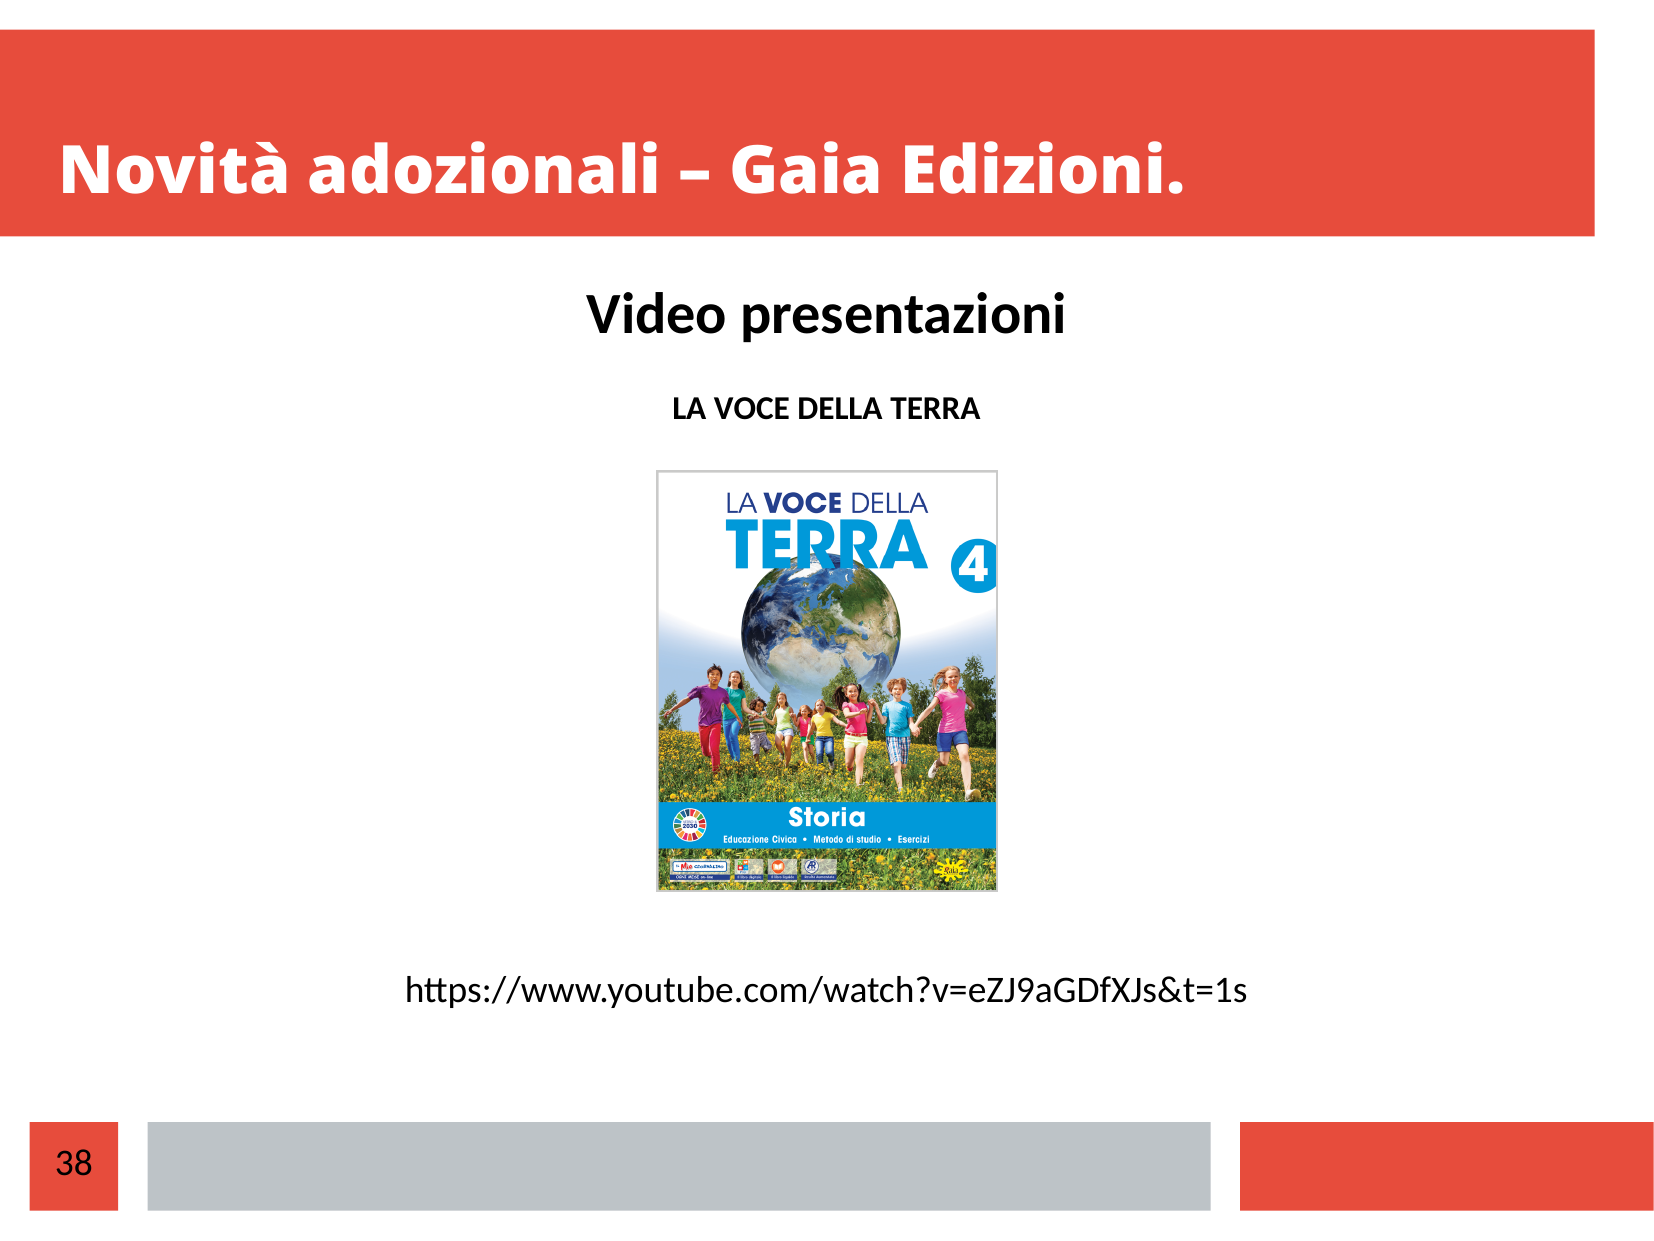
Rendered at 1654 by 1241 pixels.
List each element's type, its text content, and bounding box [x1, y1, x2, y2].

text_box https://www.youtube.com/watch?v=eZJ9aGDfXJs&t=1s [322, 957, 1332, 1019]
title Novità adozionali – Gaia Edizioni. [59, 59, 1595, 207]
picture [656, 470, 998, 892]
text_box LA VOCE DELLA TERRA [550, 378, 1103, 434]
text_box <numero> [29, 1122, 119, 1211]
text_box Video presentazioni [118, 282, 1536, 586]
